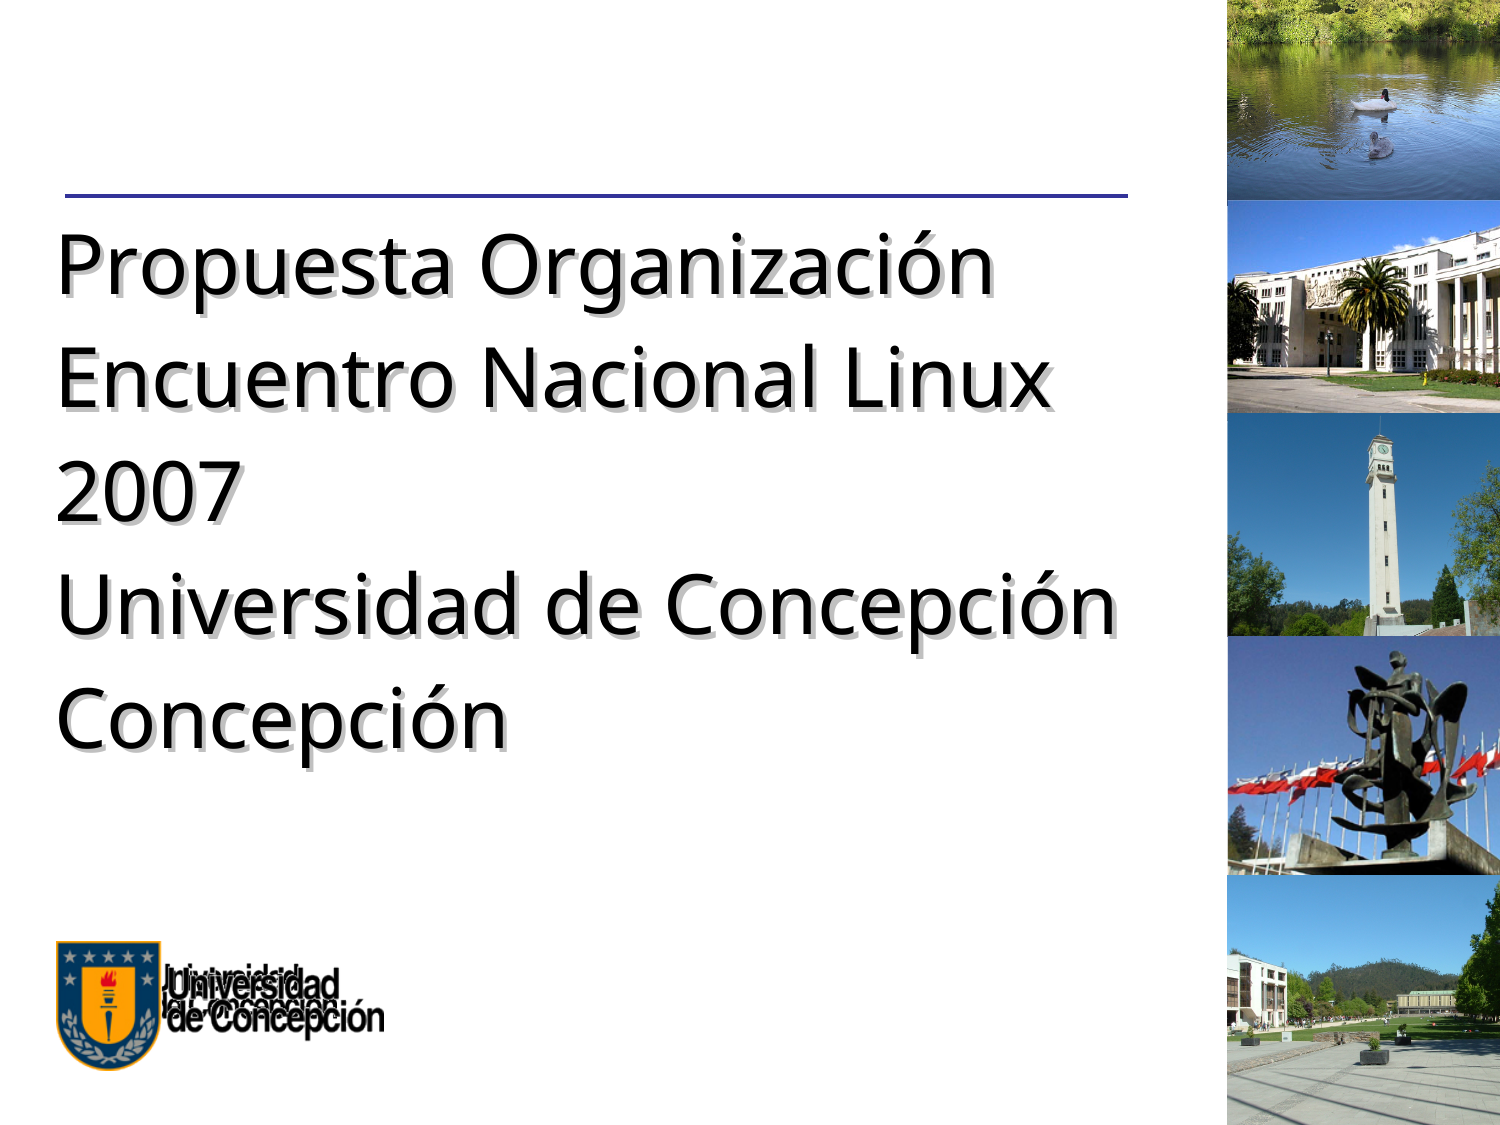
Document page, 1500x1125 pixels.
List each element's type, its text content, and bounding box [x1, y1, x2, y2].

picture [56, 941, 384, 1071]
title Propuesta Organización Encuentro Nacional Linux 2007 Universidad de Concepción Concepción [39, 181, 1188, 797]
picture [1227, 0, 1500, 1125]
